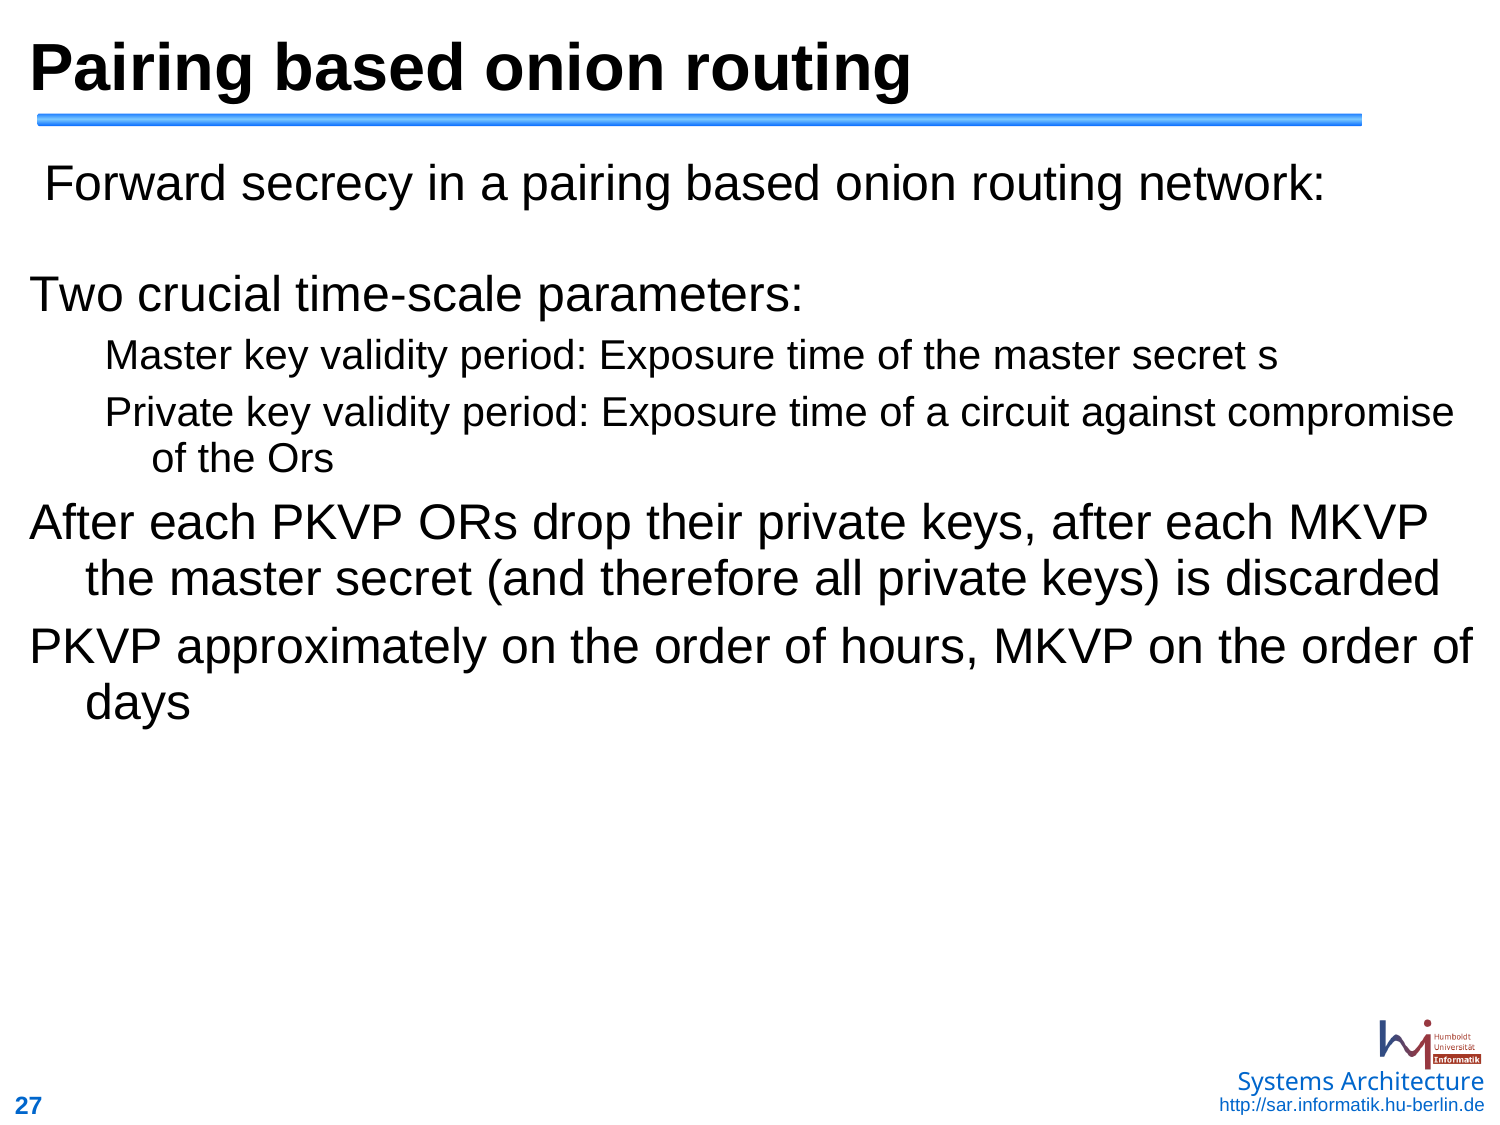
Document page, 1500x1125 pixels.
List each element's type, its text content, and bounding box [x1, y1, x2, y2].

picture [1376, 1034, 1483, 1071]
title Pairing based onion routing [29, 19, 1500, 115]
list Two crucial time-scale parameters: Master key validity period: Exposure time of the master secret s Private key validity period: Exposure time of a circuit against compromise of the Ors After each PKVP ORs drop their private keys, after each MKVP the master secret (and therefore all private keys) is discarded PKVP approximately on the order of hours, MKVP on the order of days [29, 265, 1500, 1034]
text_box Forward secrecy in a pairing based onion routing network: [29, 147, 1500, 219]
